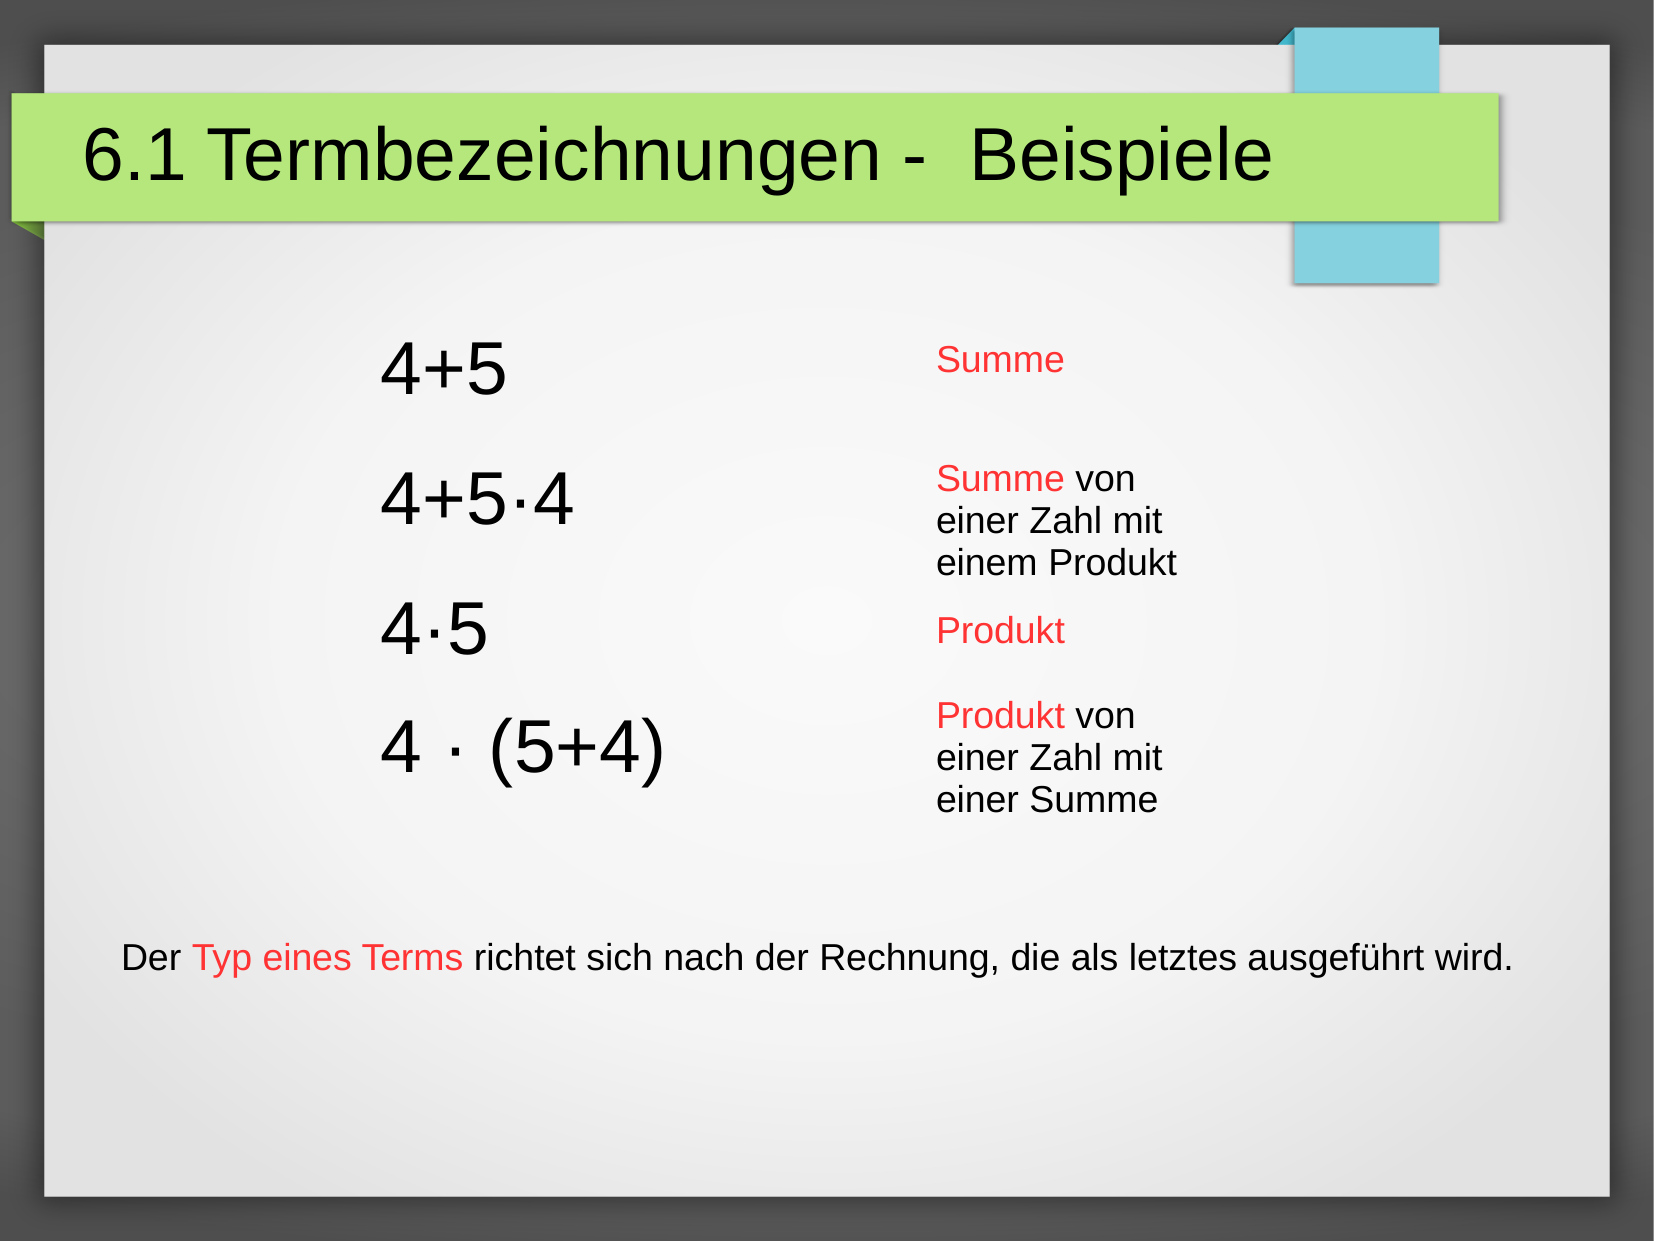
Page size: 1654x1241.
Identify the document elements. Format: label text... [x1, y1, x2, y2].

text_box Produkt von einer Zahl mit einer Summe [921, 686, 1217, 828]
text_box 4·5 [366, 578, 733, 745]
text_box Der Typ eines Terms richtet sich nach der Rechnung, die als letztes ausgeführt wird. [106, 928, 1571, 986]
text_box Summe [921, 330, 1217, 388]
text_box 4+5·4 [366, 448, 733, 578]
text_box Produkt [921, 602, 1217, 660]
text_box 4 · (5+4) [366, 745, 733, 863]
text_box 4+5 [366, 318, 733, 448]
picture [0, 0, 1654, 1241]
title 6.1 Termbezeichnungen - Beispiele [82, 70, 1501, 239]
text_box Summe von einer Zahl mit einem Produkt [921, 449, 1217, 591]
